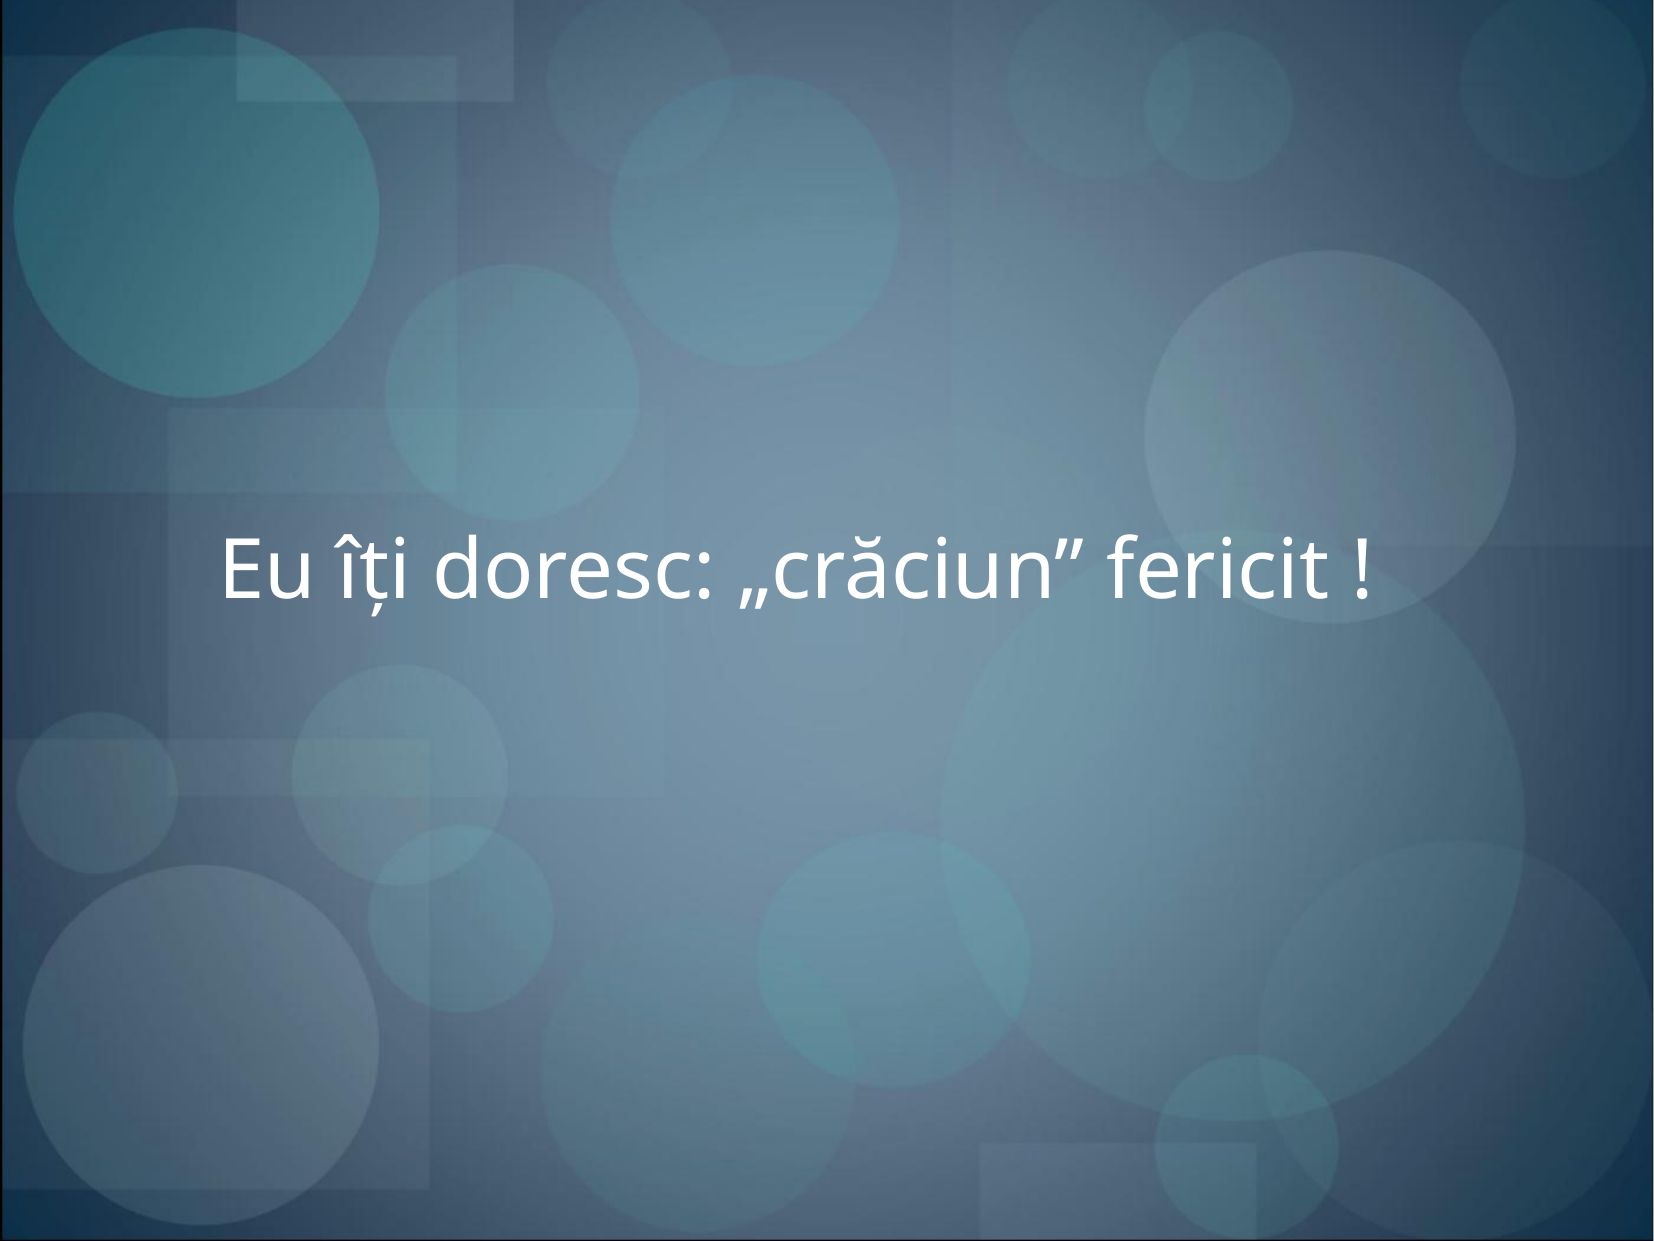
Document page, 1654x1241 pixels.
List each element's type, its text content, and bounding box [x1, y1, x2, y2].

text_box Eu îţi doresc: „crăciun” fericit ! [203, 501, 1258, 628]
picture [0, 0, 1654, 1241]
